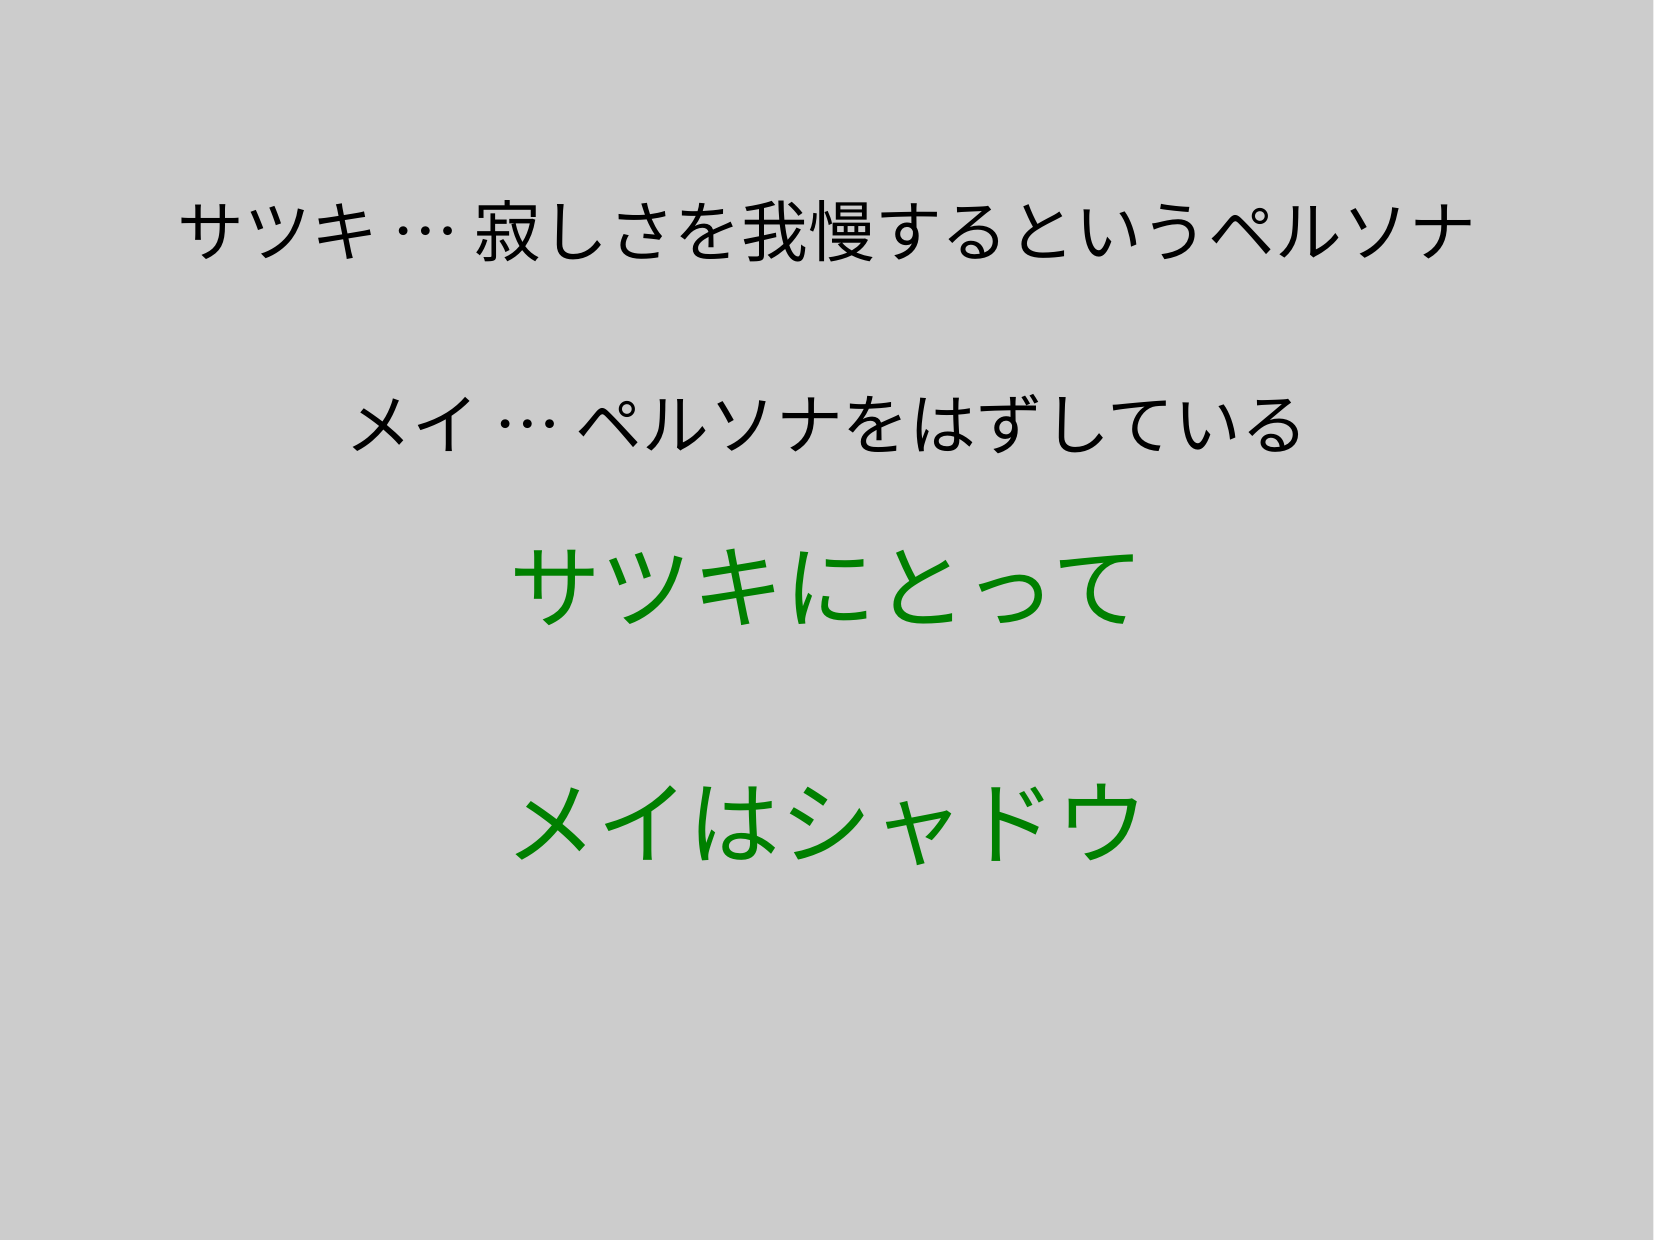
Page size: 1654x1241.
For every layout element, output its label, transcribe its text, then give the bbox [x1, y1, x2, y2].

subtitle サツキにとって メイはシャドウ [82, 297, 1571, 1102]
title サツキ … 寂しさを我慢するというペルソナ メイ … ペルソナをはずしている [82, 56, 1571, 297]
